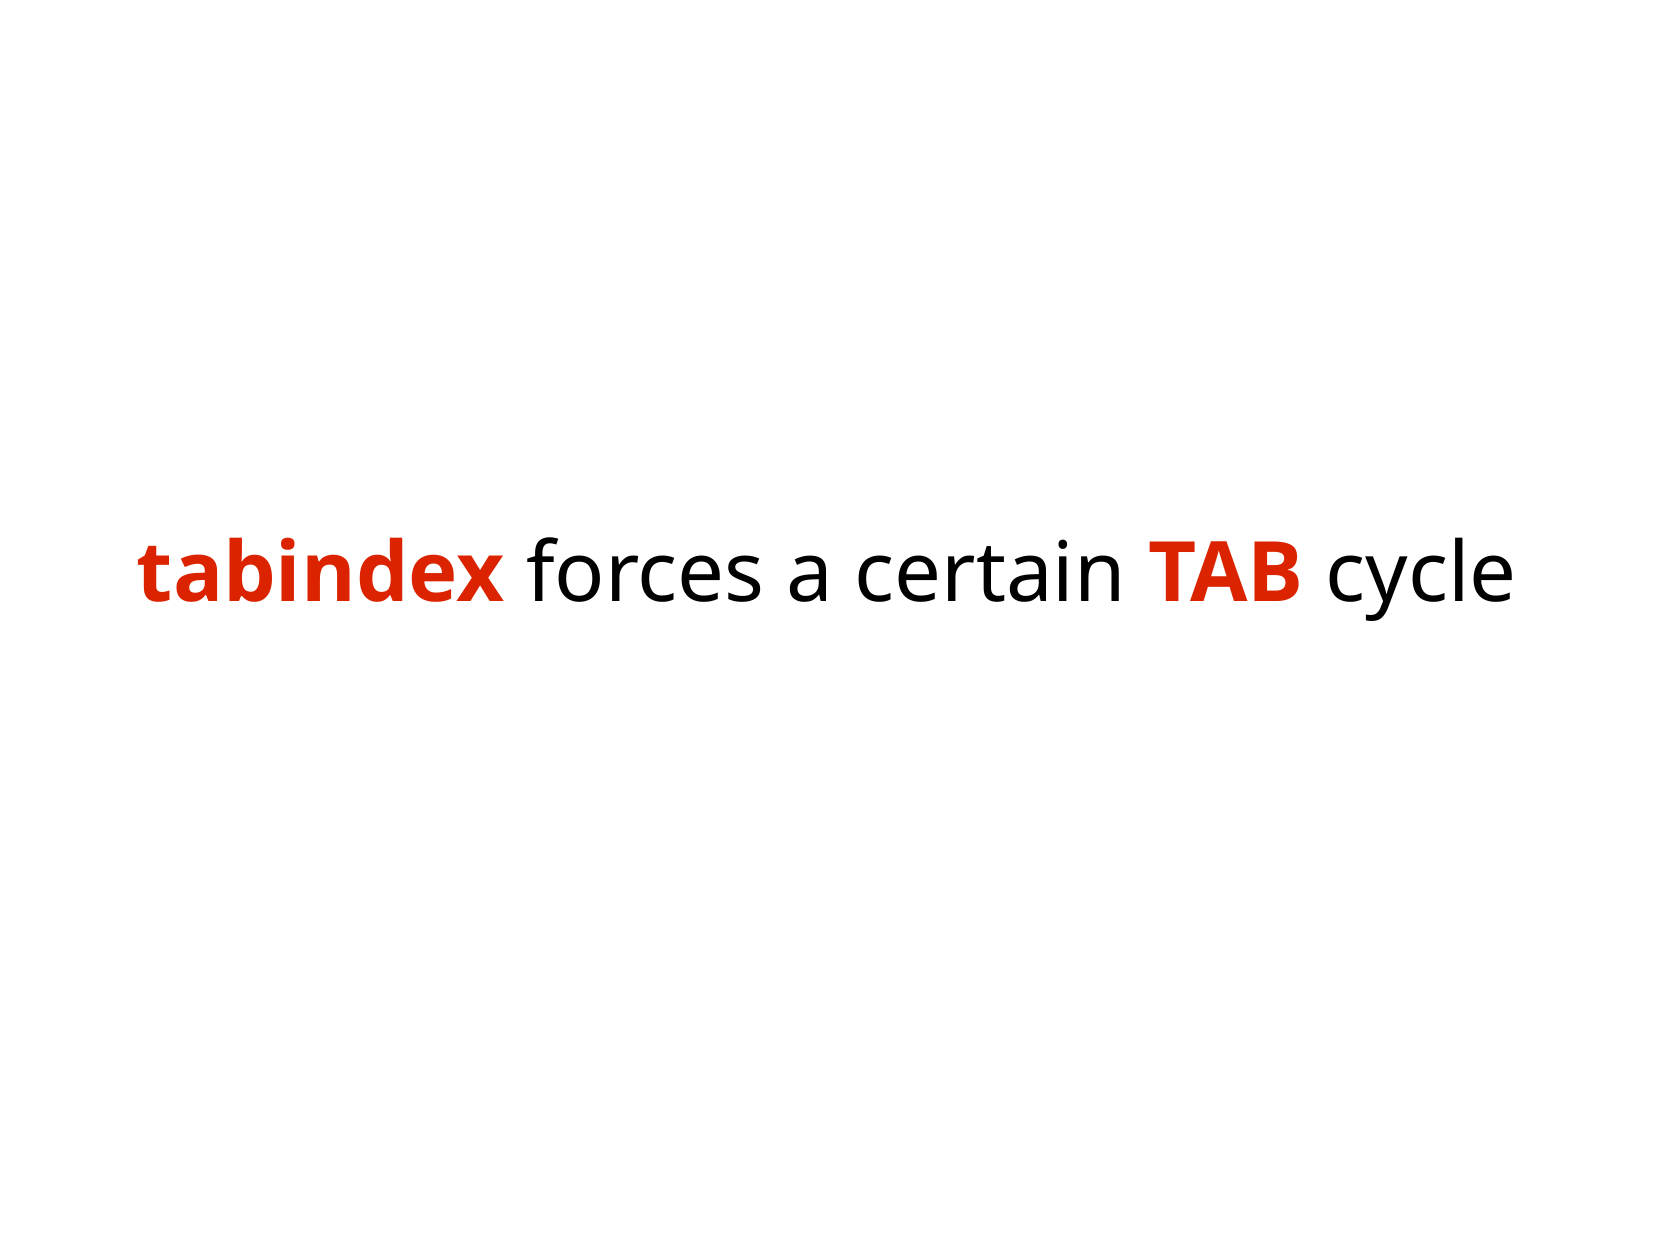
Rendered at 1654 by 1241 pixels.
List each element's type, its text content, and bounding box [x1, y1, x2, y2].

subtitle tabindex forces a certain TAB cycle [82, 118, 1571, 1021]
